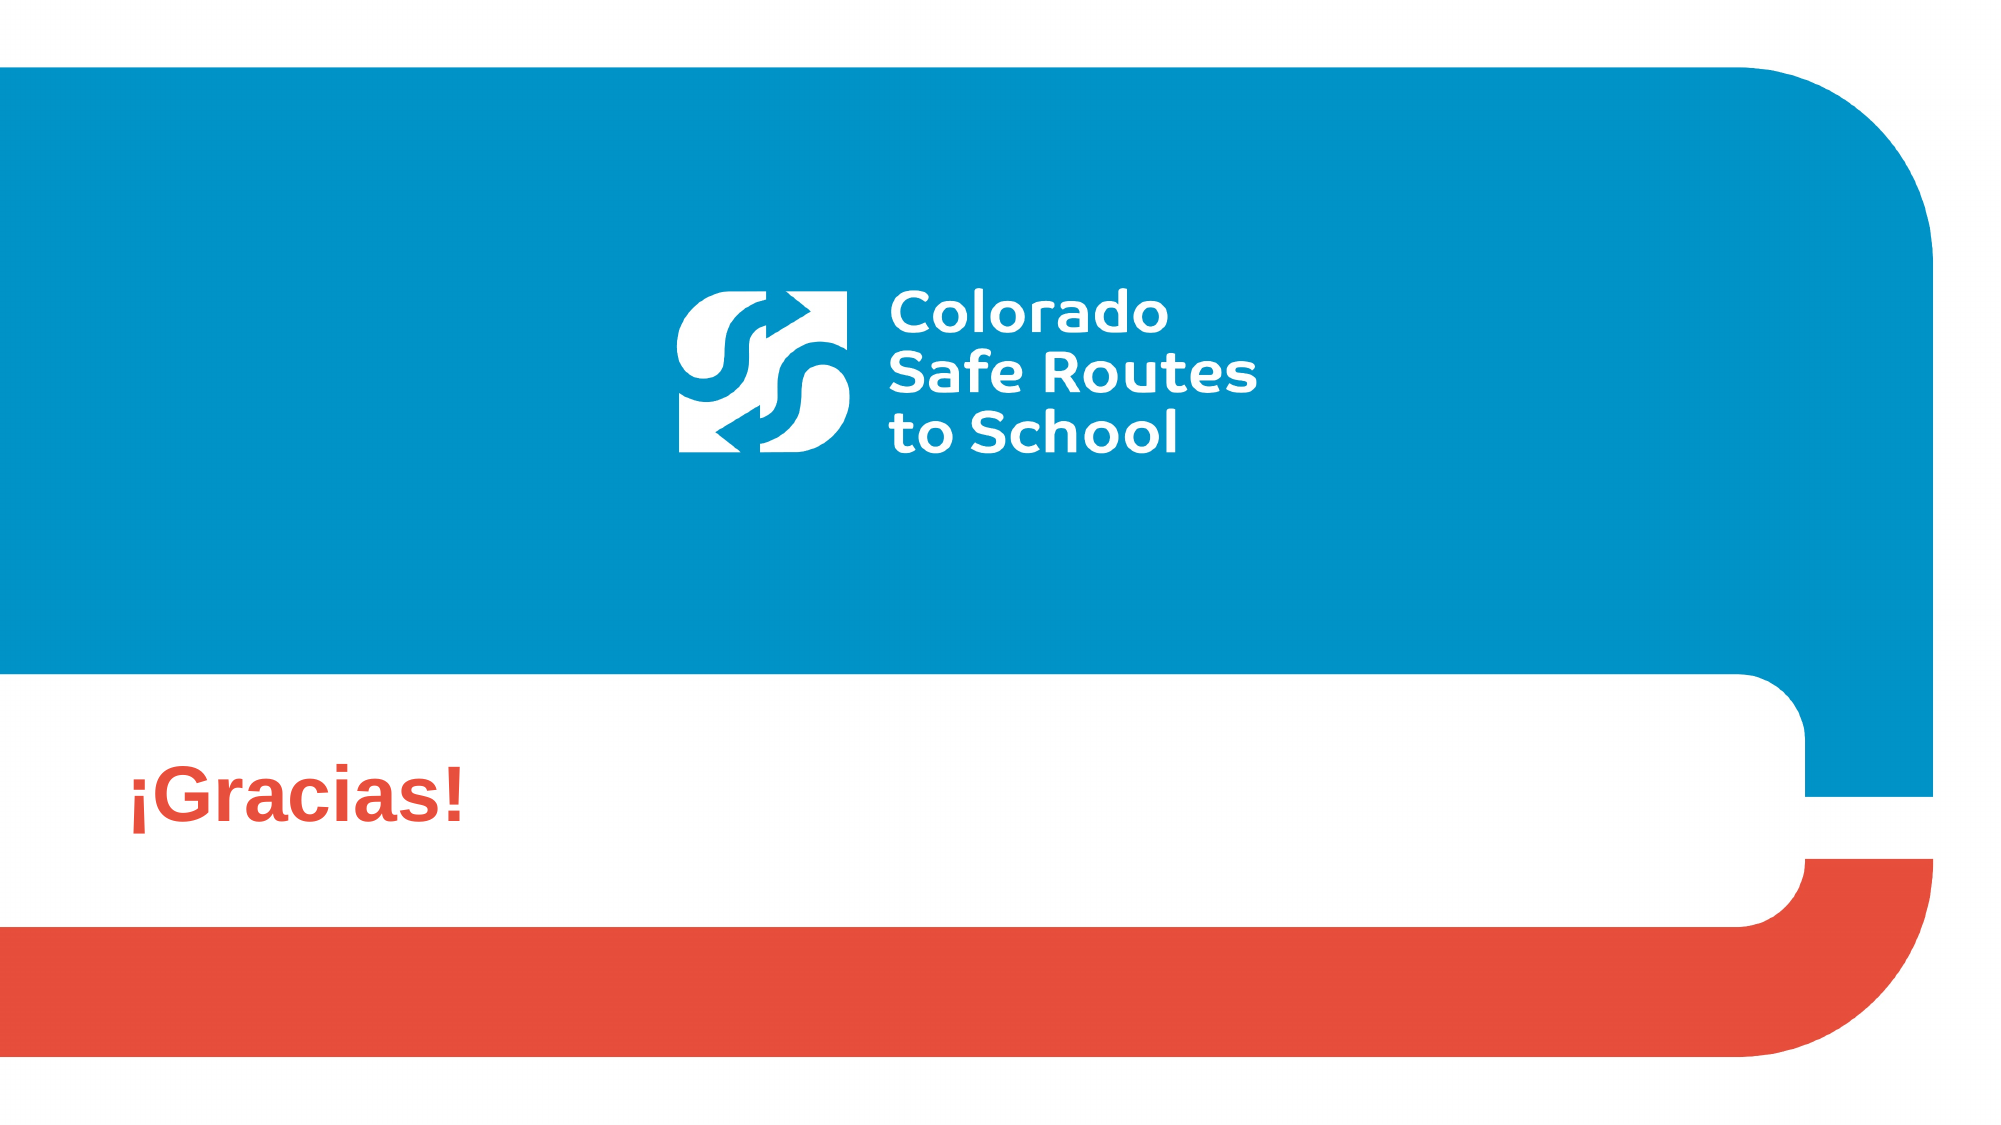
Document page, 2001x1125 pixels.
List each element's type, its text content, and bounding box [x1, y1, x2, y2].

title ¡Gracias! [110, 745, 586, 846]
